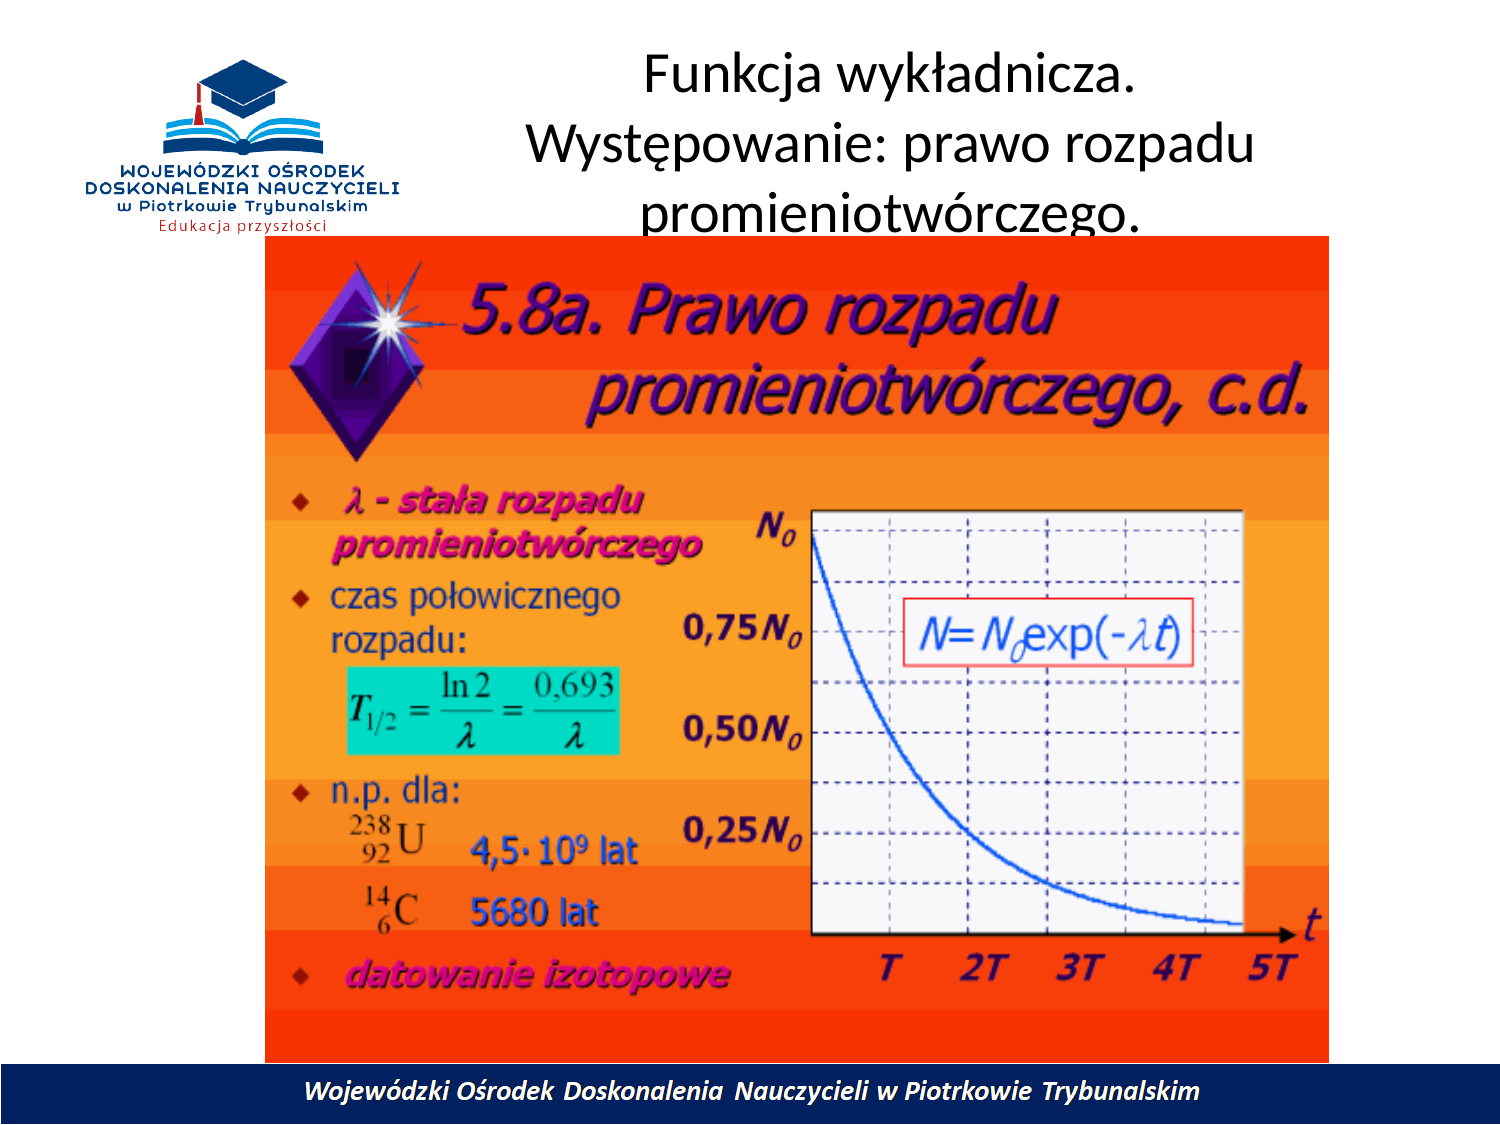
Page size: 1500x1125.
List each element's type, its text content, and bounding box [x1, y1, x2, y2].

picture [265, 236, 1329, 1063]
title Funkcja wykładnicza. Występowanie: prawo rozpadu promieniotwórczego. [281, 31, 1500, 246]
